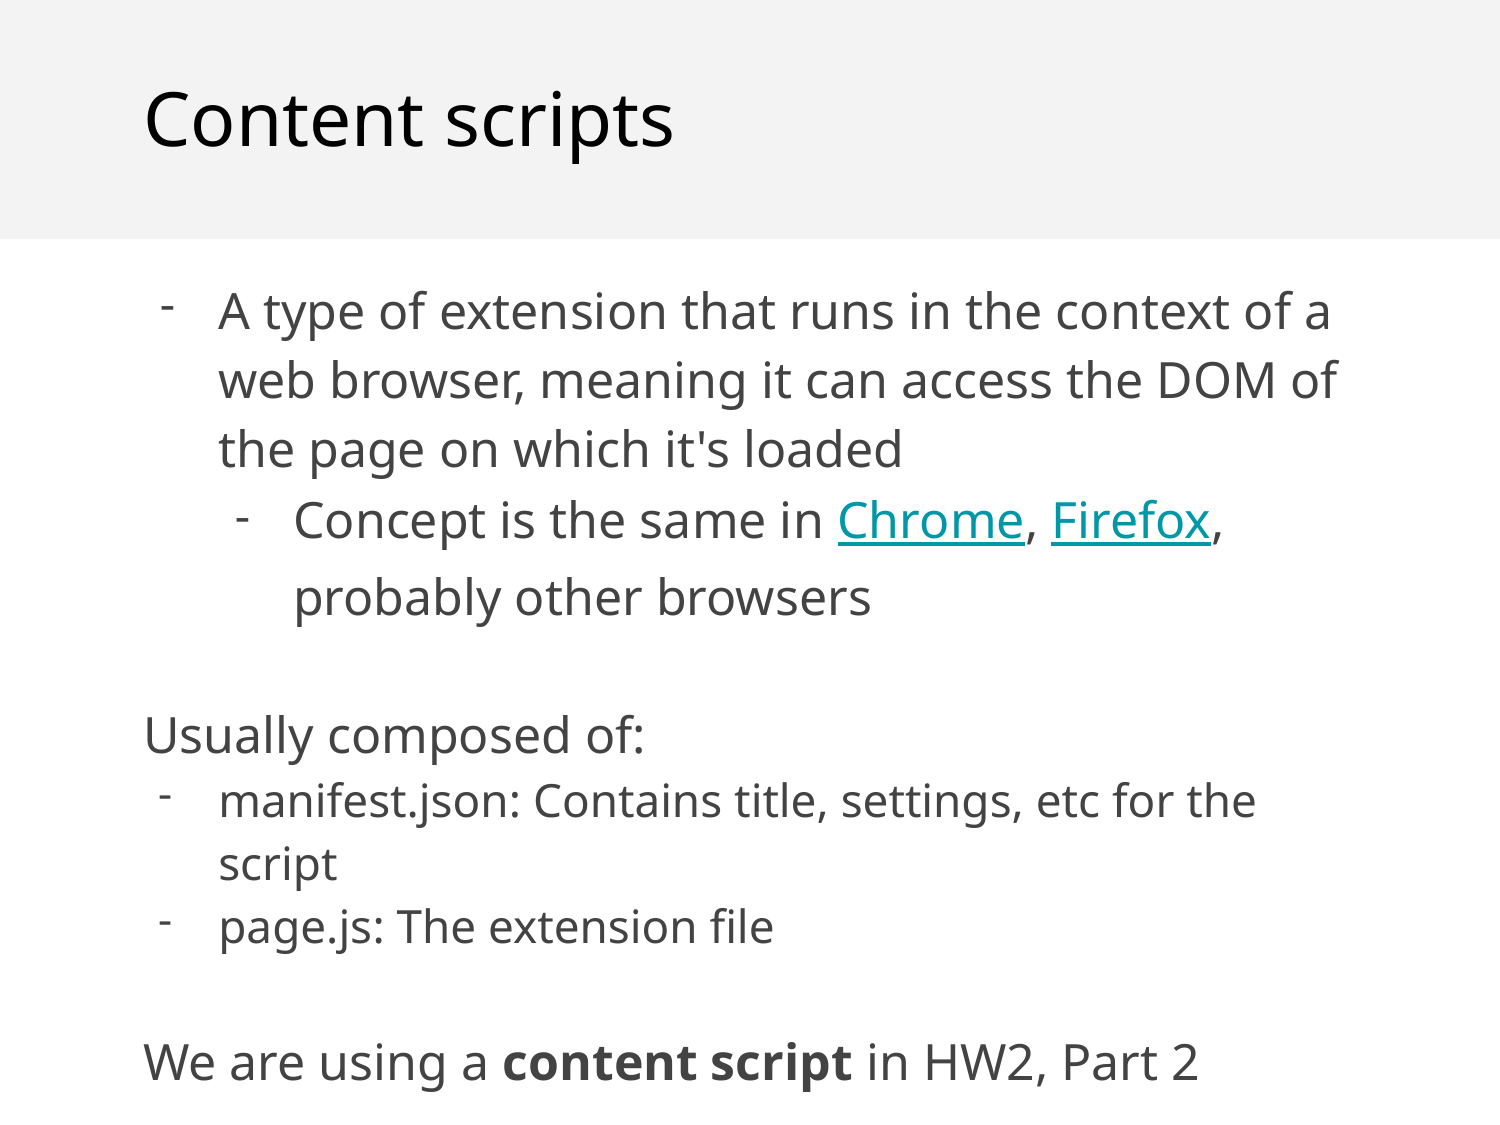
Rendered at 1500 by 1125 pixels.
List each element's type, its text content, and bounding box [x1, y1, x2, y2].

list A type of extension that runs in the context of a web browser, meaning it can access the DOM of the page on which it's loaded Concept is the same in Chrome, Firefox, probably other browsers Usually composed of: manifest.json: Contains title, settings, etc for the script page.js: The extension file We are using a content script in HW2, Part 2 [128, 255, 1372, 511]
title Content scripts [128, 56, 1372, 183]
